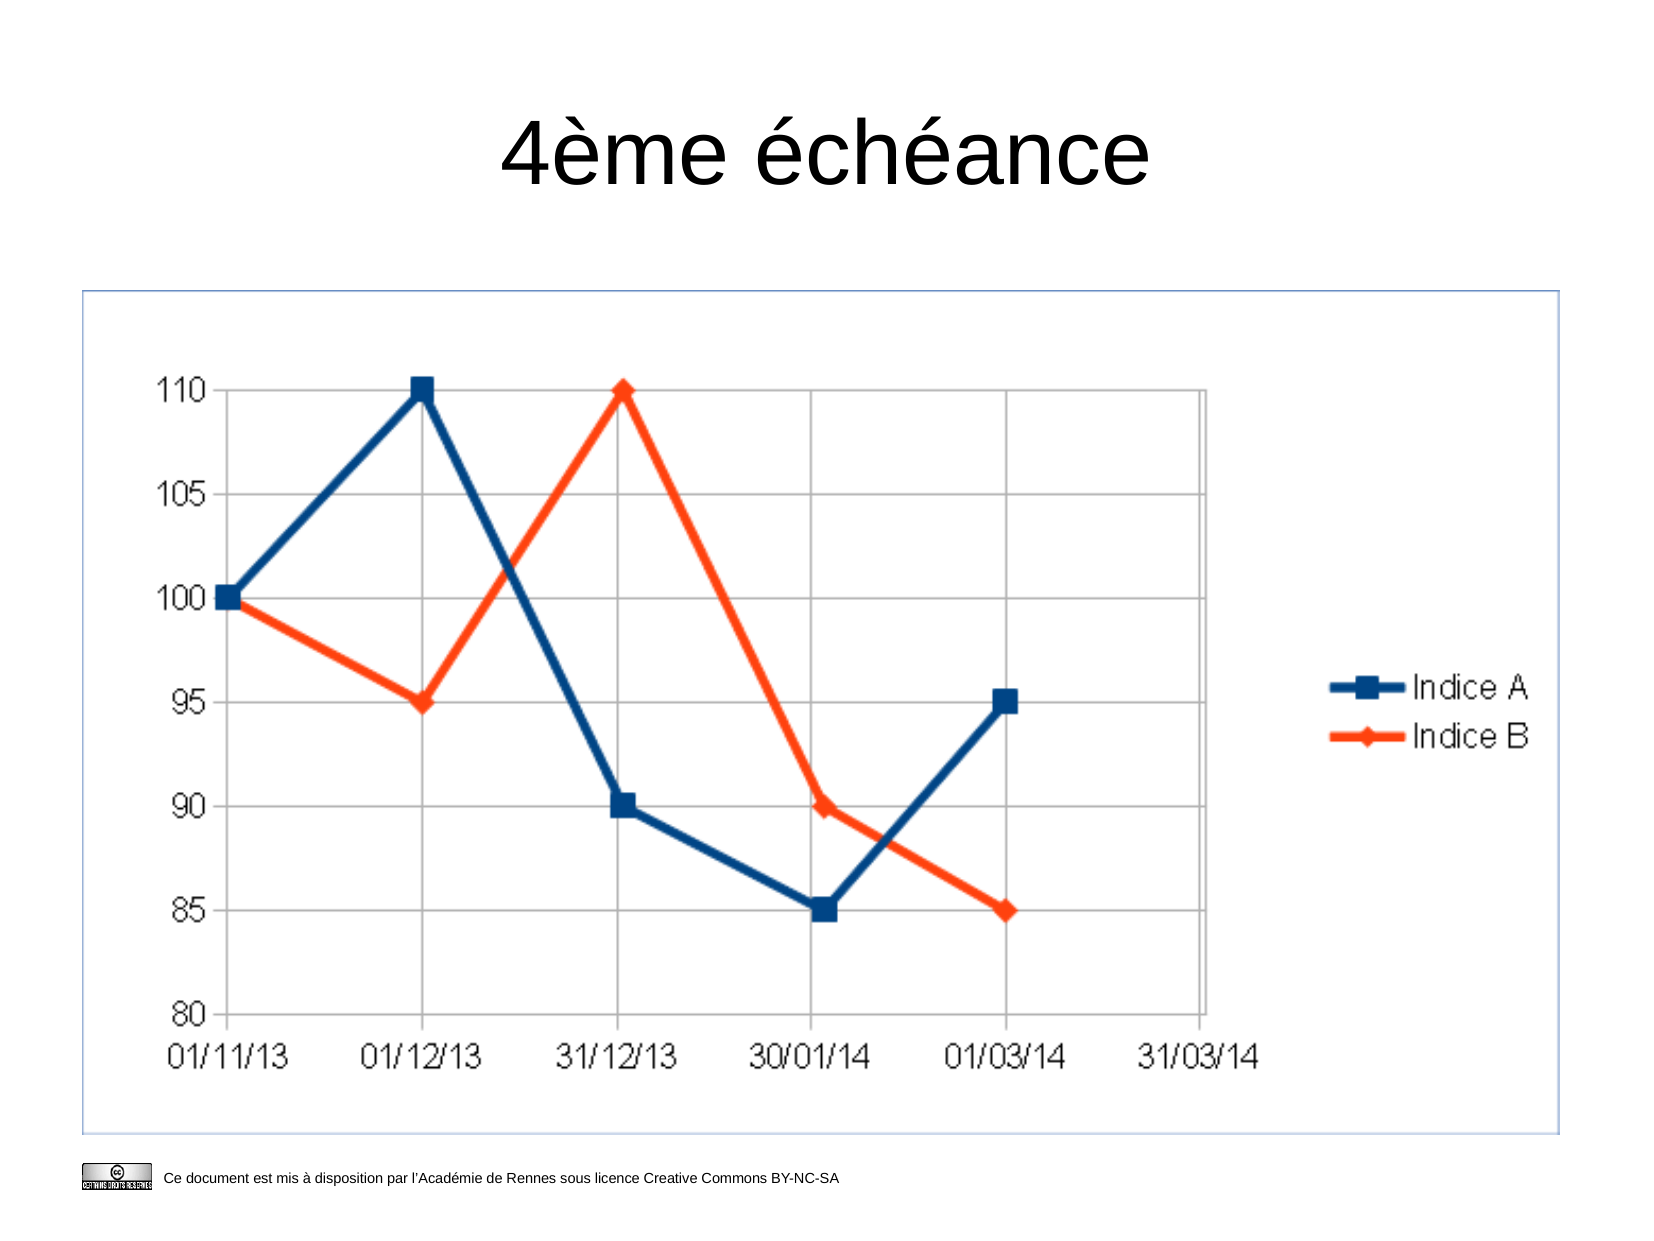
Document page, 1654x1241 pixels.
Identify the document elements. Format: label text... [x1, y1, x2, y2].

picture [82, 290, 1560, 1135]
text_box Ce document est mis à disposition par l’Académie de Rennes sous licence Creative Commons BY-NC-SA [151, 1163, 1028, 1193]
picture [82, 1163, 152, 1190]
title 4ème échéance [82, 49, 1571, 257]
